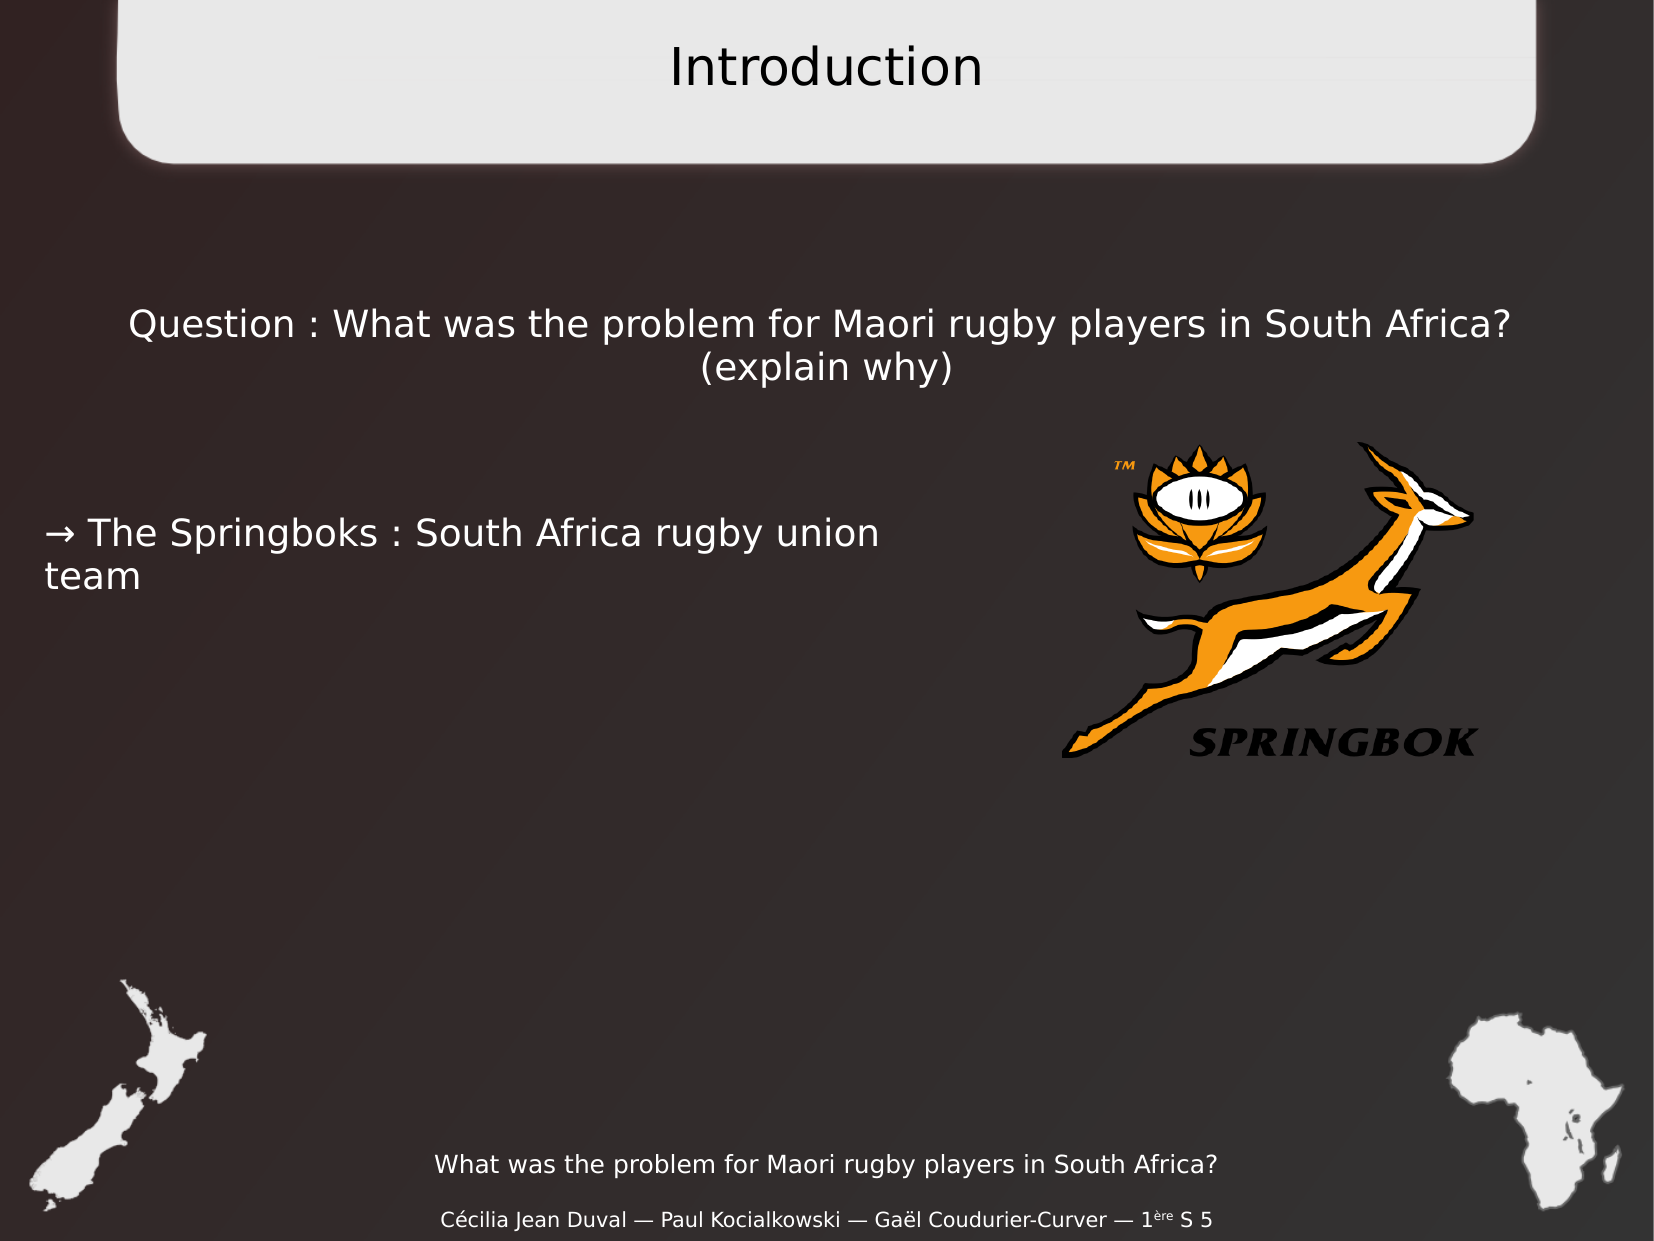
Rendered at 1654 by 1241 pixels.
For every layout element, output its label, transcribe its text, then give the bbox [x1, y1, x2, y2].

picture [0, 0, 1654, 1241]
text_box What was the problem for Maori rugby players in South Africa? Cécilia Jean Duval — Paul Kocialkowski — Gaël Coudurier-Curver — 1ère S 5 [147, 1142, 1506, 1241]
text_box → The Springboks : South Africa rugby union team [29, 504, 975, 650]
text_box Question : What was the problem for Maori rugby players in South Africa? (explain why) [29, 295, 1625, 398]
text_box Introduction [147, 29, 1506, 105]
